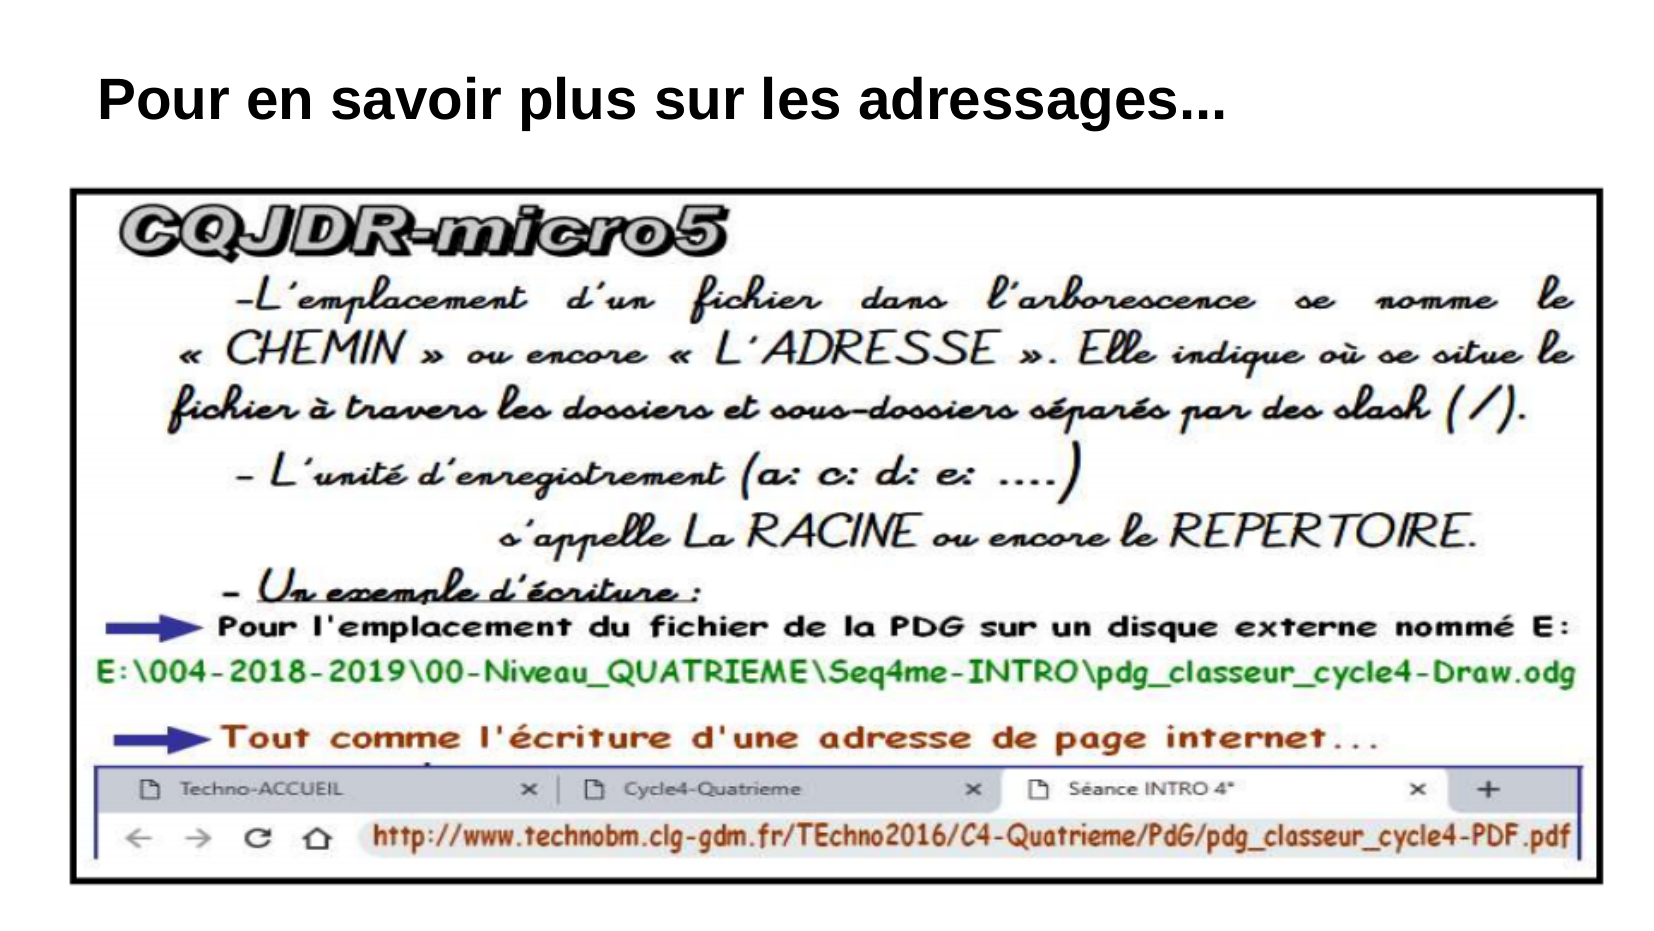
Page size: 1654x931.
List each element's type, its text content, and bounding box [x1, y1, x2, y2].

text_box Pour en savoir plus sur les adressages... [82, 59, 1465, 142]
picture [53, 177, 1619, 898]
